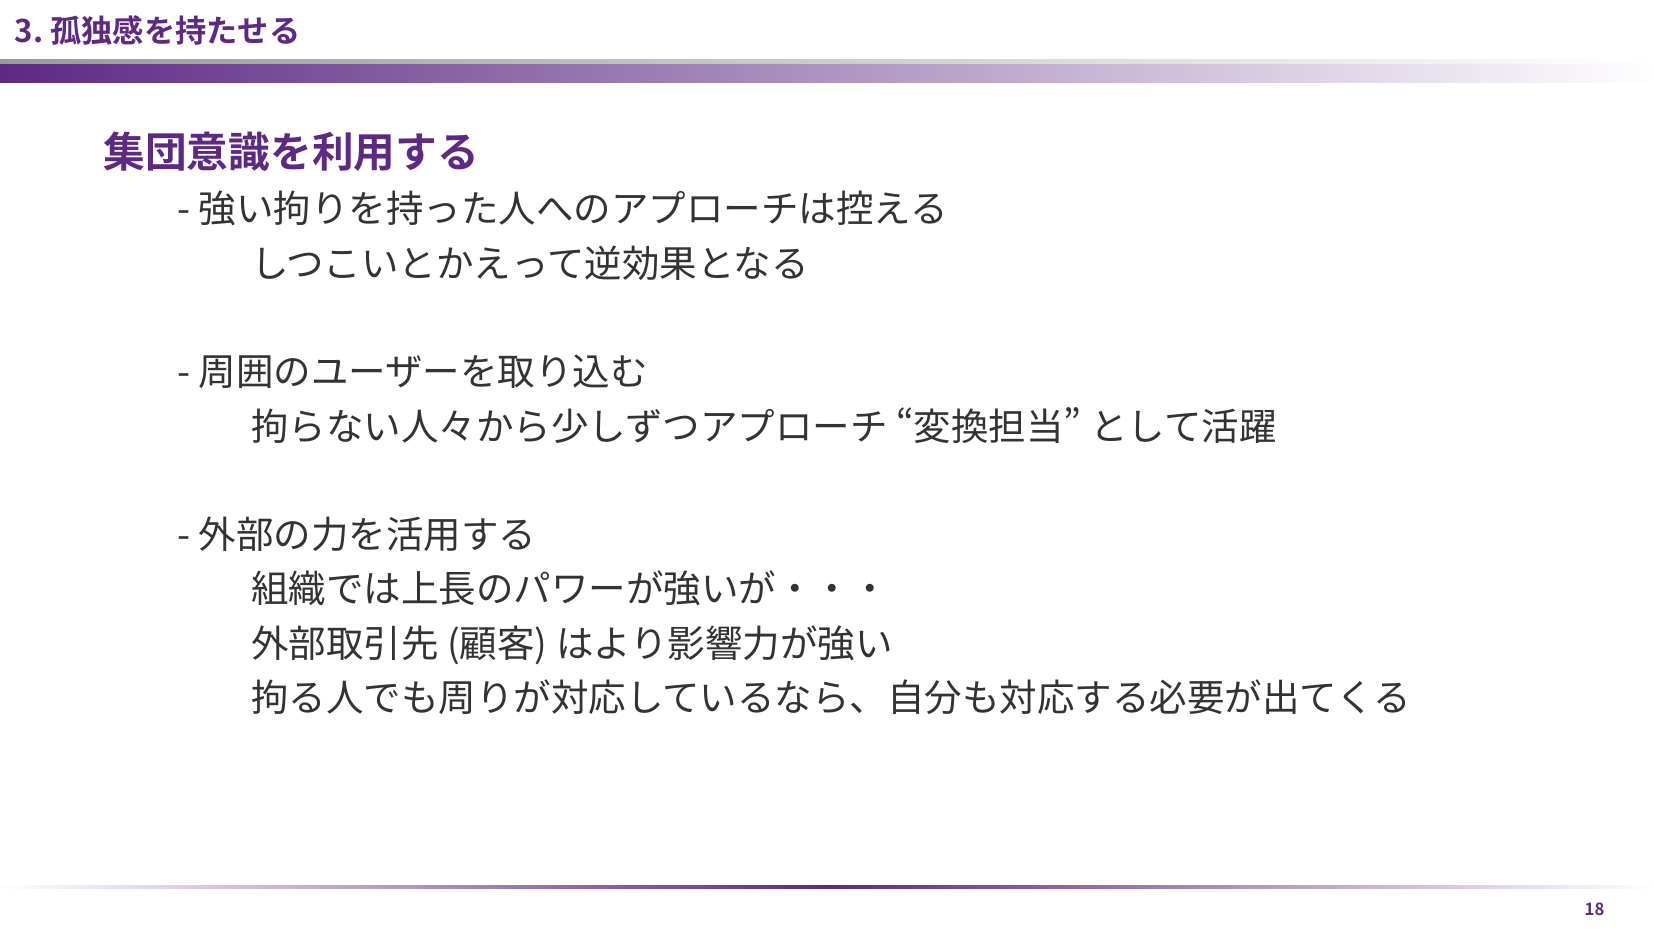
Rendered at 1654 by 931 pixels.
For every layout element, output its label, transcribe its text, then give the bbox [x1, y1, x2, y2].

text_box 集団意識を利用する - 強い拘りを持った人へのアプローチは控える しつこいとかえって逆効果となる - 周囲のユーザーを取り込む 拘らない人々から少しずつアプローチ “変換担当” として活躍 - 外部の力を活用する 組織では上長のパワーが強いが・・・ 外部取引先 (顧客) はより影響力が強い 拘る人でも周りが対応しているなら、自分も対応する必要が出てくる [88, 111, 1565, 730]
text_box 3. 孤独感を持たせる [0, 0, 1376, 59]
text_box [0, 59, 1654, 83]
text_box <番号> [1535, 888, 1654, 928]
text_box [0, 885, 1654, 889]
